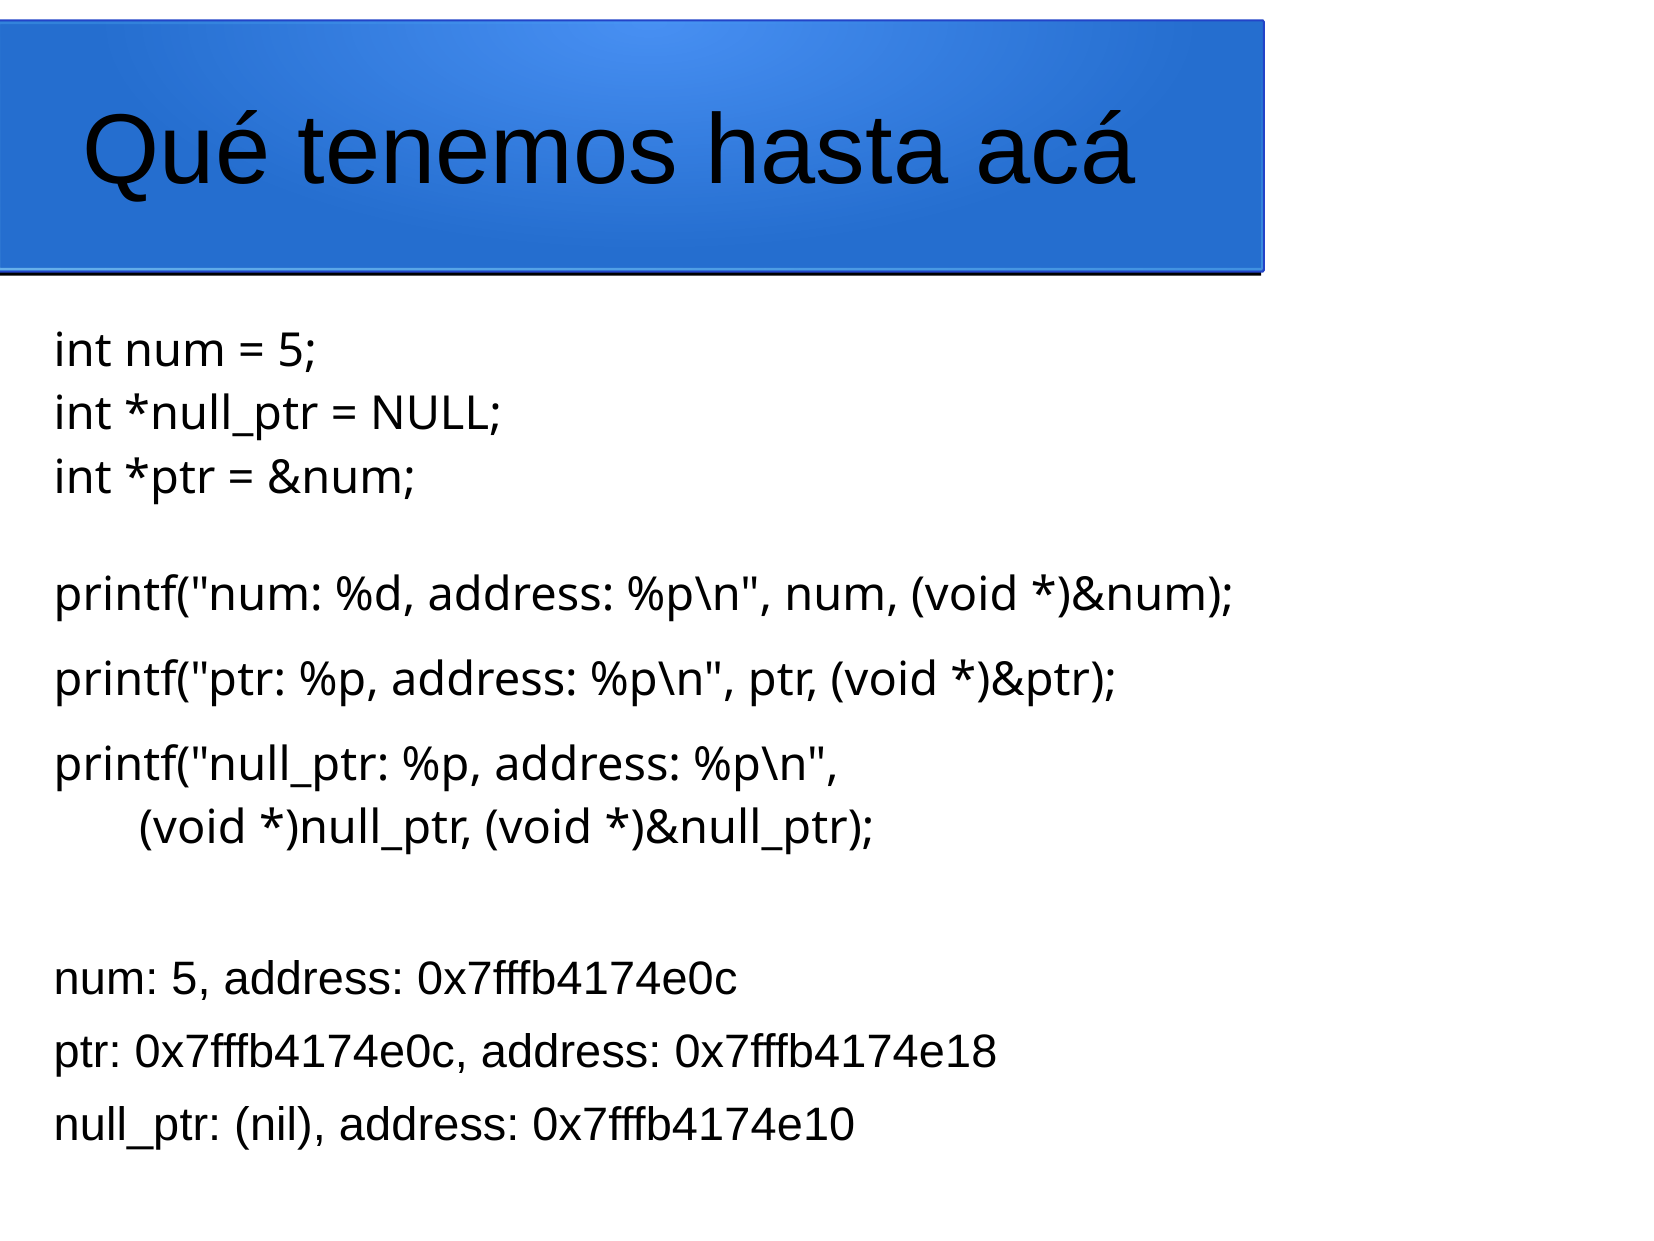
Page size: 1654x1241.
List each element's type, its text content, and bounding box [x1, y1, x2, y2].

title Qué tenemos hasta acá [82, 47, 1235, 252]
list int num = 5; int *null_ptr = NULL; int *ptr = &num; printf("num: %d, address: %p\n", num, (void *)&num); printf("ptr: %p, address: %p\n", ptr, (void *)&ptr); printf("null_ptr: %p, address: %p\n", (void *)null_ptr, (void *)&null_ptr); num: 5, address: 0x7fffb4174e0c ptr: 0x7fffb4174e0c, address: 0x7fffb4174e18 null_ptr: (nil), address: 0x7fffb4174e10 [7, 315, 1621, 1156]
